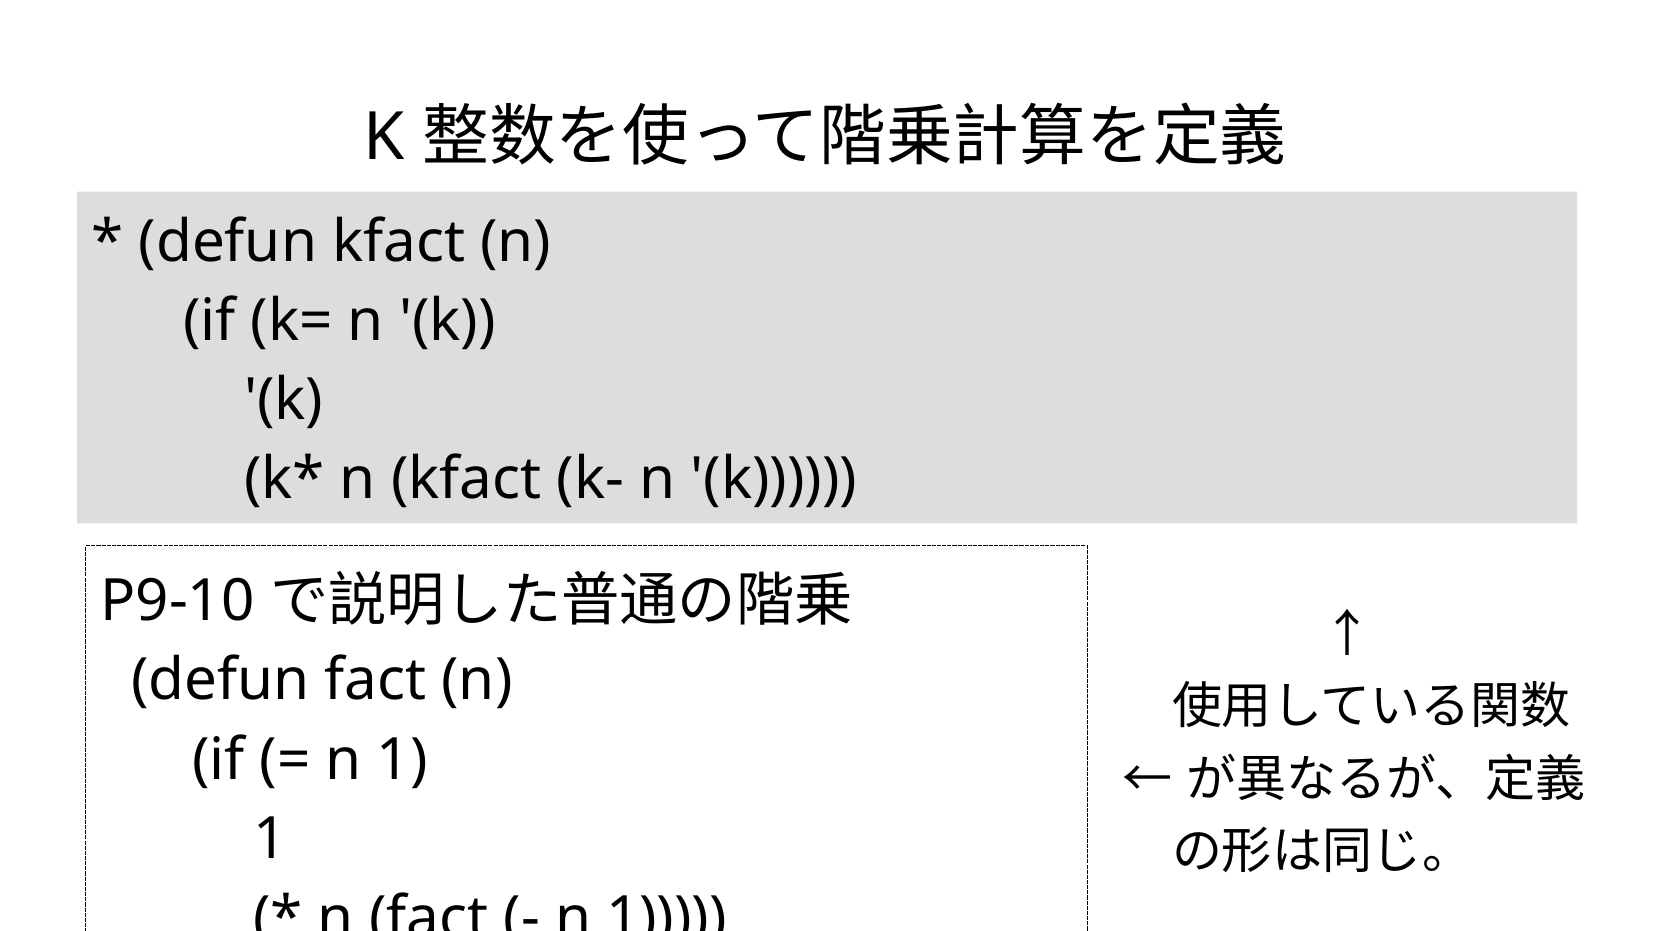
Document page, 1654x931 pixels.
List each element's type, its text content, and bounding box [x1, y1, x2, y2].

text_box K整数を使って階乗計算を定義 [75, 75, 1576, 164]
text_box * (defun kfact (n) (if (k= n '(k)) '(k) (k* n (kfact (k- n '(k)))))) [77, 191, 1578, 465]
text_box P9-10で説明した普通の階乗 (defun fact (n) (if (= n 1) 1 (* n (fact (- n 1))))) [85, 545, 1088, 884]
text_box ↑ 使用している関数 ←が異なるが、定義 の形は同じ。 [1107, 586, 1613, 823]
